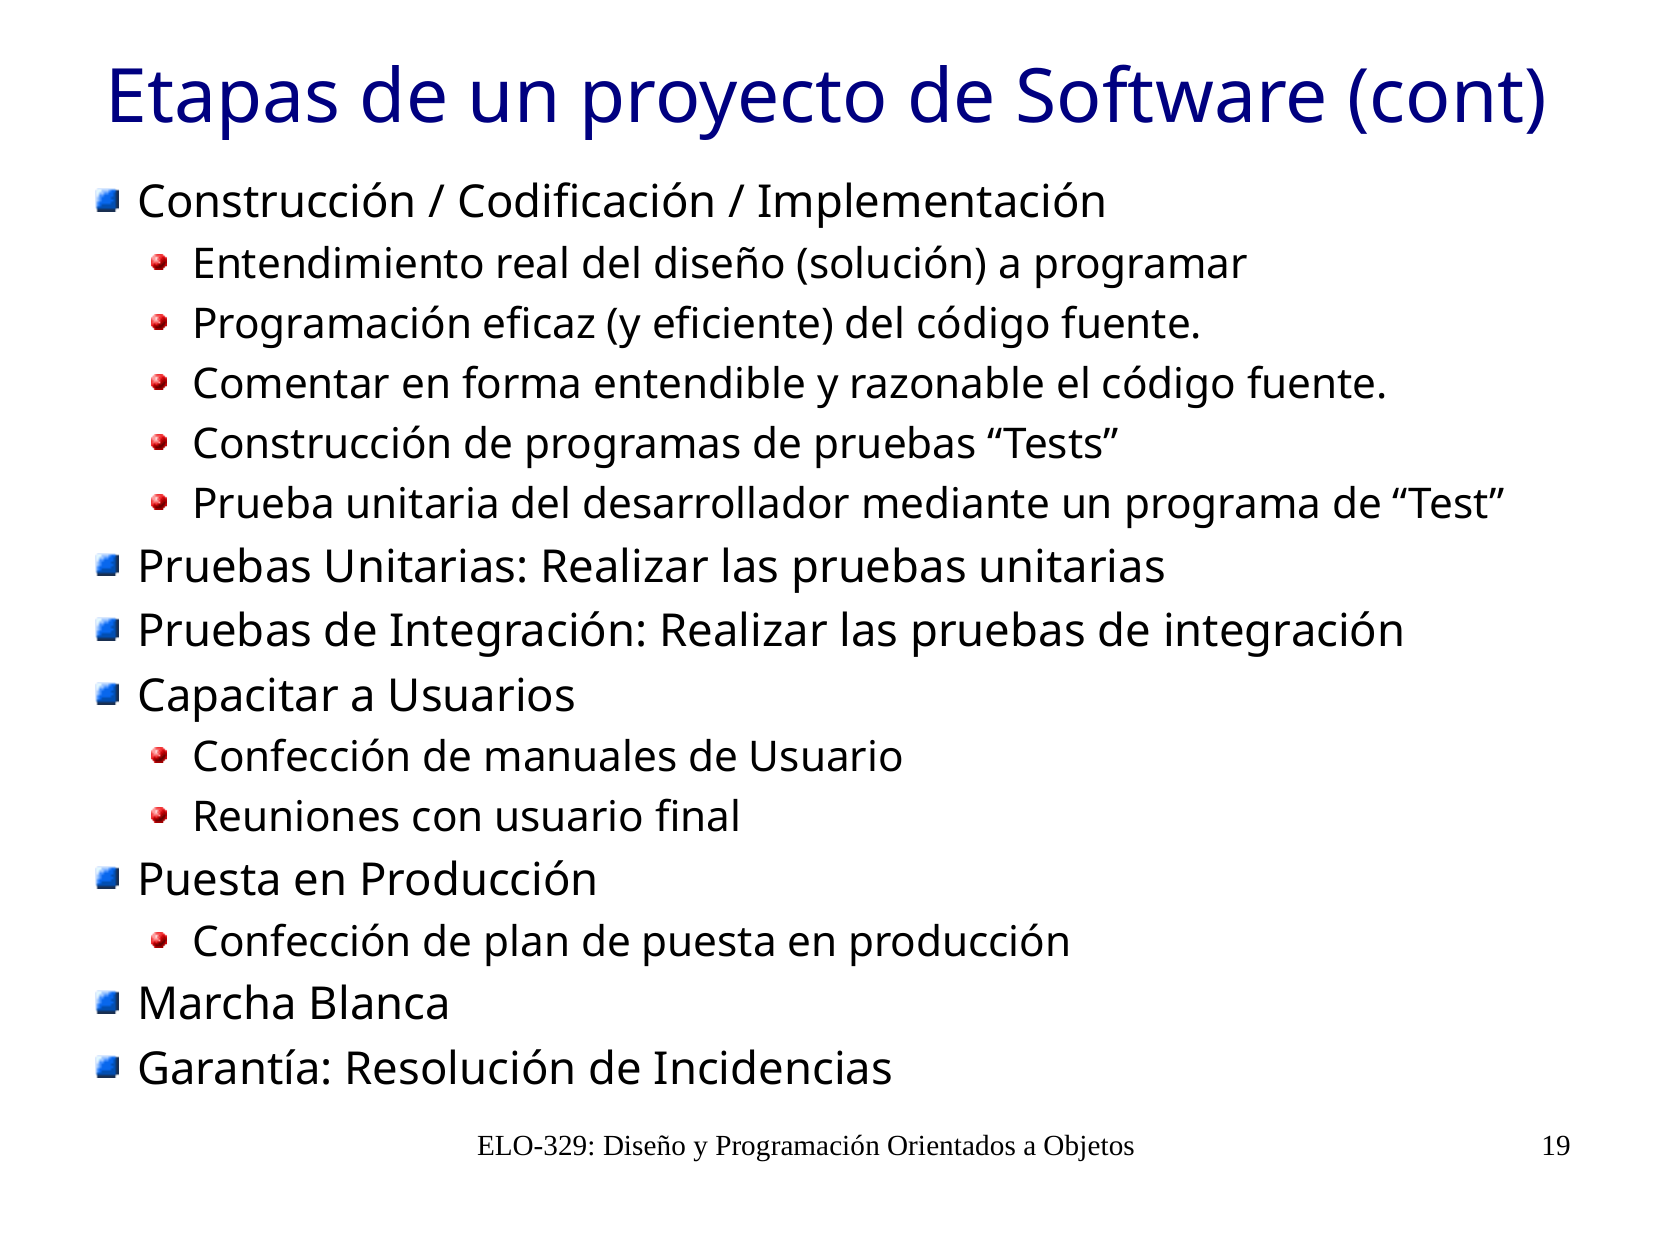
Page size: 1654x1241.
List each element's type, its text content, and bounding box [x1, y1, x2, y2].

list Construcción / Codificación / Implementación Entendimiento real del diseño (solución) a programar Programación eficaz (y eficiente) del código fuente. Comentar en forma entendible y razonable el código fuente. Construcción de programas de pruebas “Tests” Prueba unitaria del desarrollador mediante un programa de “Test” Pruebas Unitarias: Realizar las pruebas unitarias Pruebas de Integración: Realizar las pruebas de integración Capacitar a Usuarios Confección de manuales de Usuario Reuniones con usuario final Puesta en Producción Confección de plan de puesta en producción Marcha Blanca Garantía: Resolución de Incidencias [81, 169, 1571, 1107]
title Etapas de un proyecto de Software (cont)‏ [82, 45, 1571, 143]
